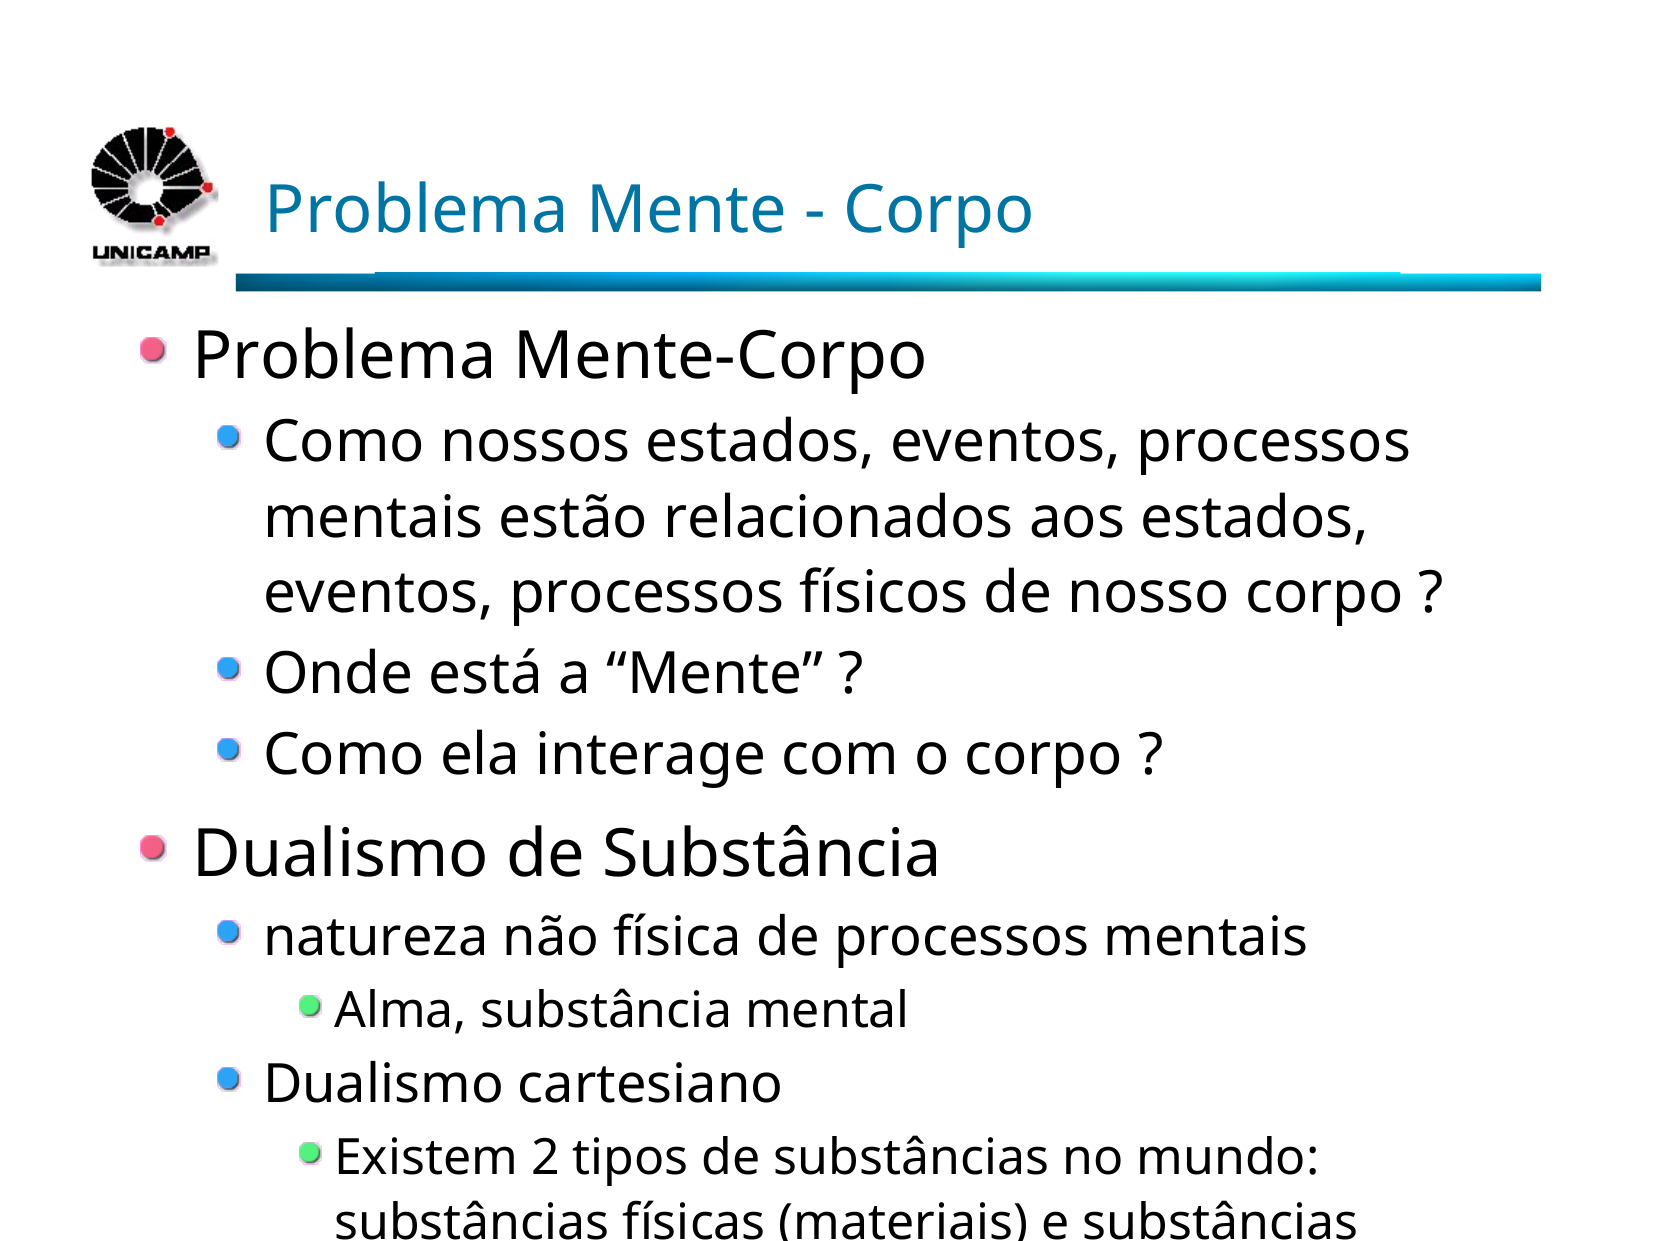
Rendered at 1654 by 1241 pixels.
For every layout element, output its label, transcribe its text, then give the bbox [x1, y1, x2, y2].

list Problema Mente-Corpo Como nossos estados, eventos, processos mentais estão relacionados aos estados, eventos, processos físicos de nosso corpo ? Onde está a “Mente” ? Como ela interage com o corpo ? Dualismo de Substância natureza não física de processos mentais Alma, substância mental Dualismo cartesiano Existem 2 tipos de substâncias no mundo: substâncias físicas (materiais) e substâncias mentais [121, 309, 1534, 1167]
picture [125, 272, 1654, 295]
title Problema Mente - Corpo [264, 42, 1534, 250]
